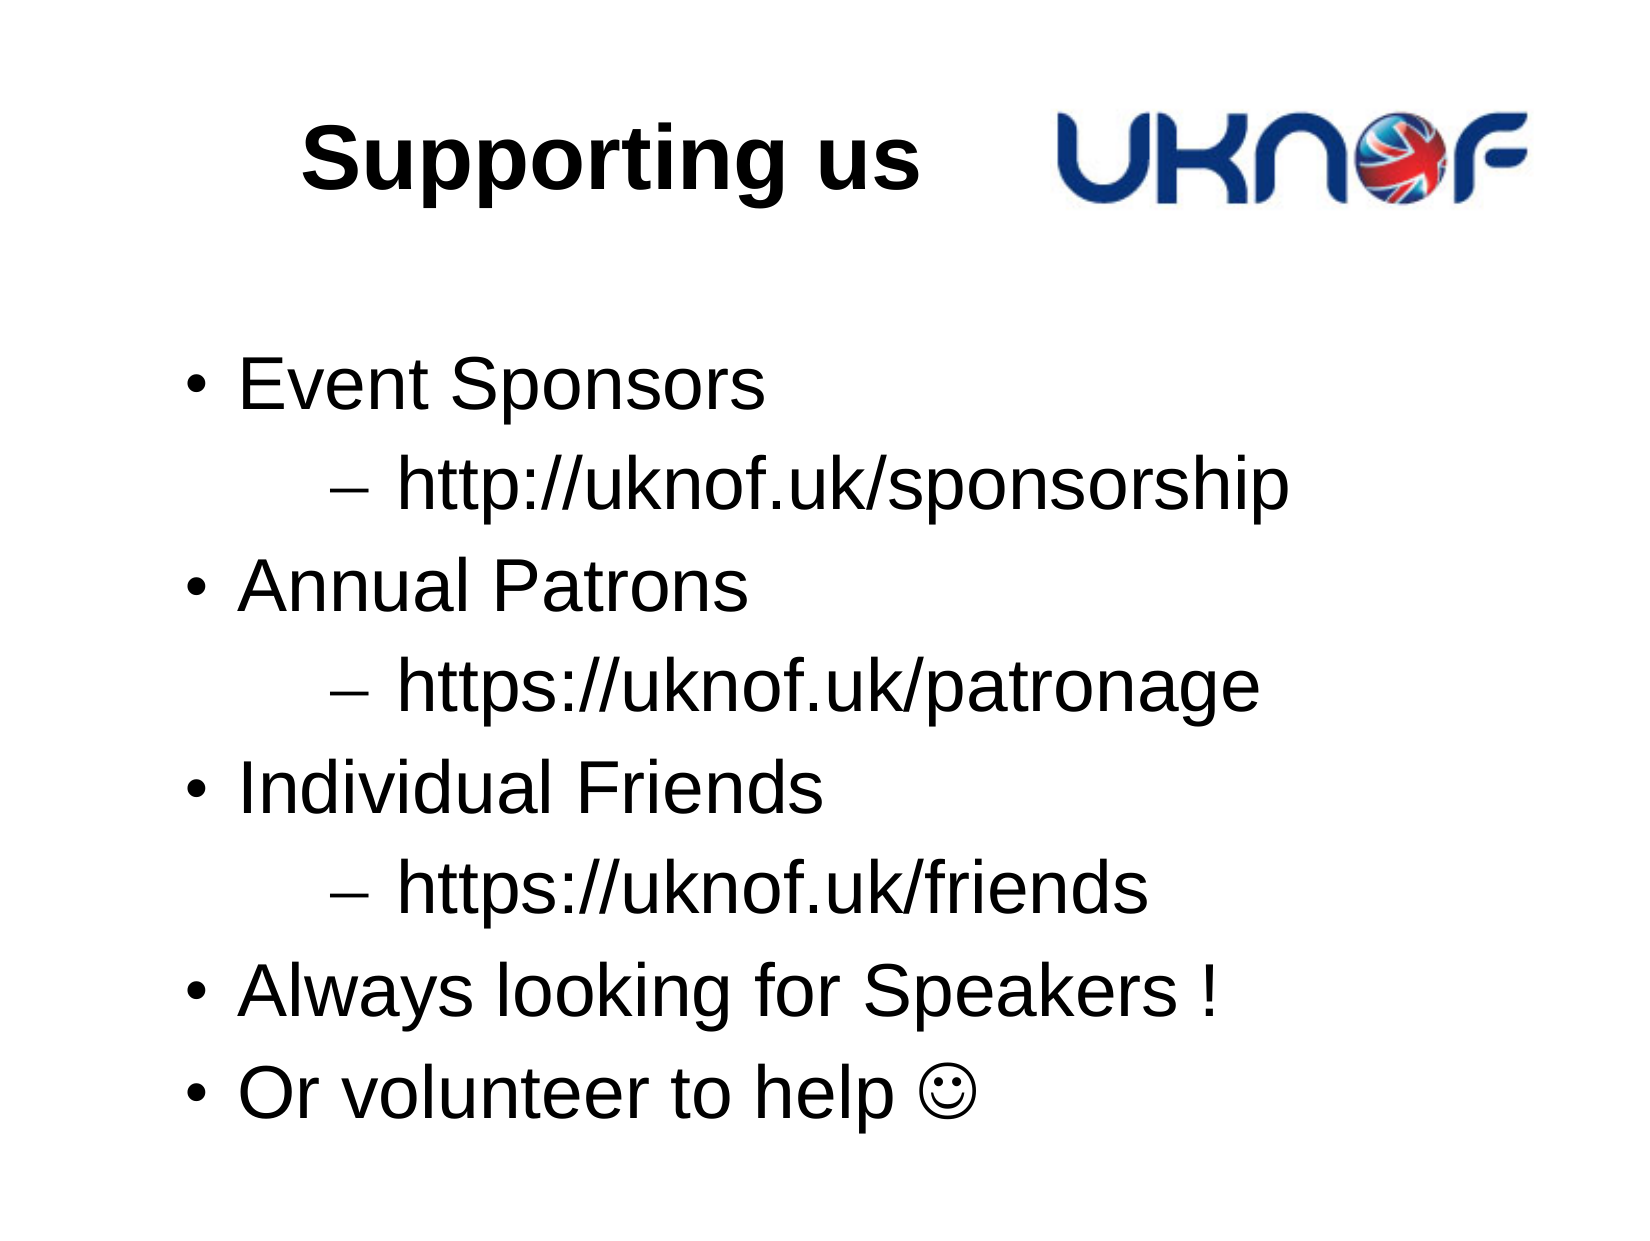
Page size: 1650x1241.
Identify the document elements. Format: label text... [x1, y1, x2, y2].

title Supporting us [123, 55, 1100, 262]
picture [1100, 93, 1536, 225]
list Event Sponsors http://uknof.uk/sponsorship Annual Patrons https://uknof.uk/patronage Individual Friends https://uknof.uk/friends Always looking for Speakers ! Or volunteer to help ☺ [123, 341, 1526, 1170]
